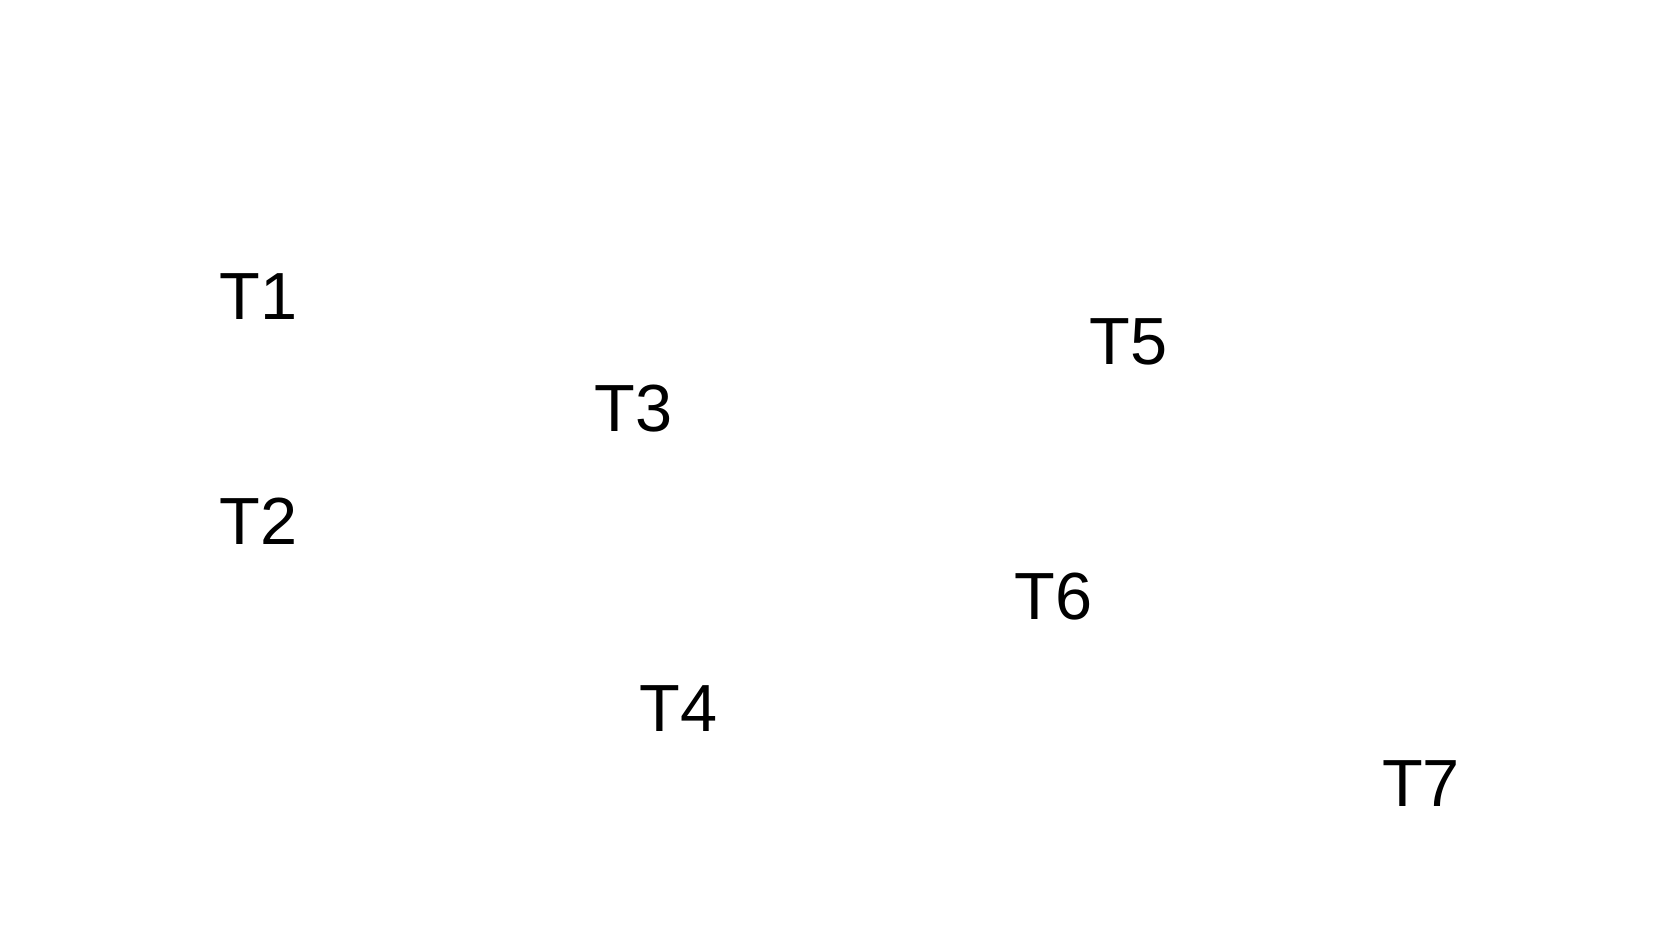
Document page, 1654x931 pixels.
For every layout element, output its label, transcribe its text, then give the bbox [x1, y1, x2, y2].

text_box T2 [150, 480, 368, 563]
text_box T1 [150, 255, 368, 338]
text_box T4 [570, 667, 788, 751]
text_box T7 [1312, 742, 1530, 826]
text_box T3 [525, 367, 743, 451]
text_box T6 [945, 555, 1163, 638]
text_box T5 [1020, 300, 1238, 383]
